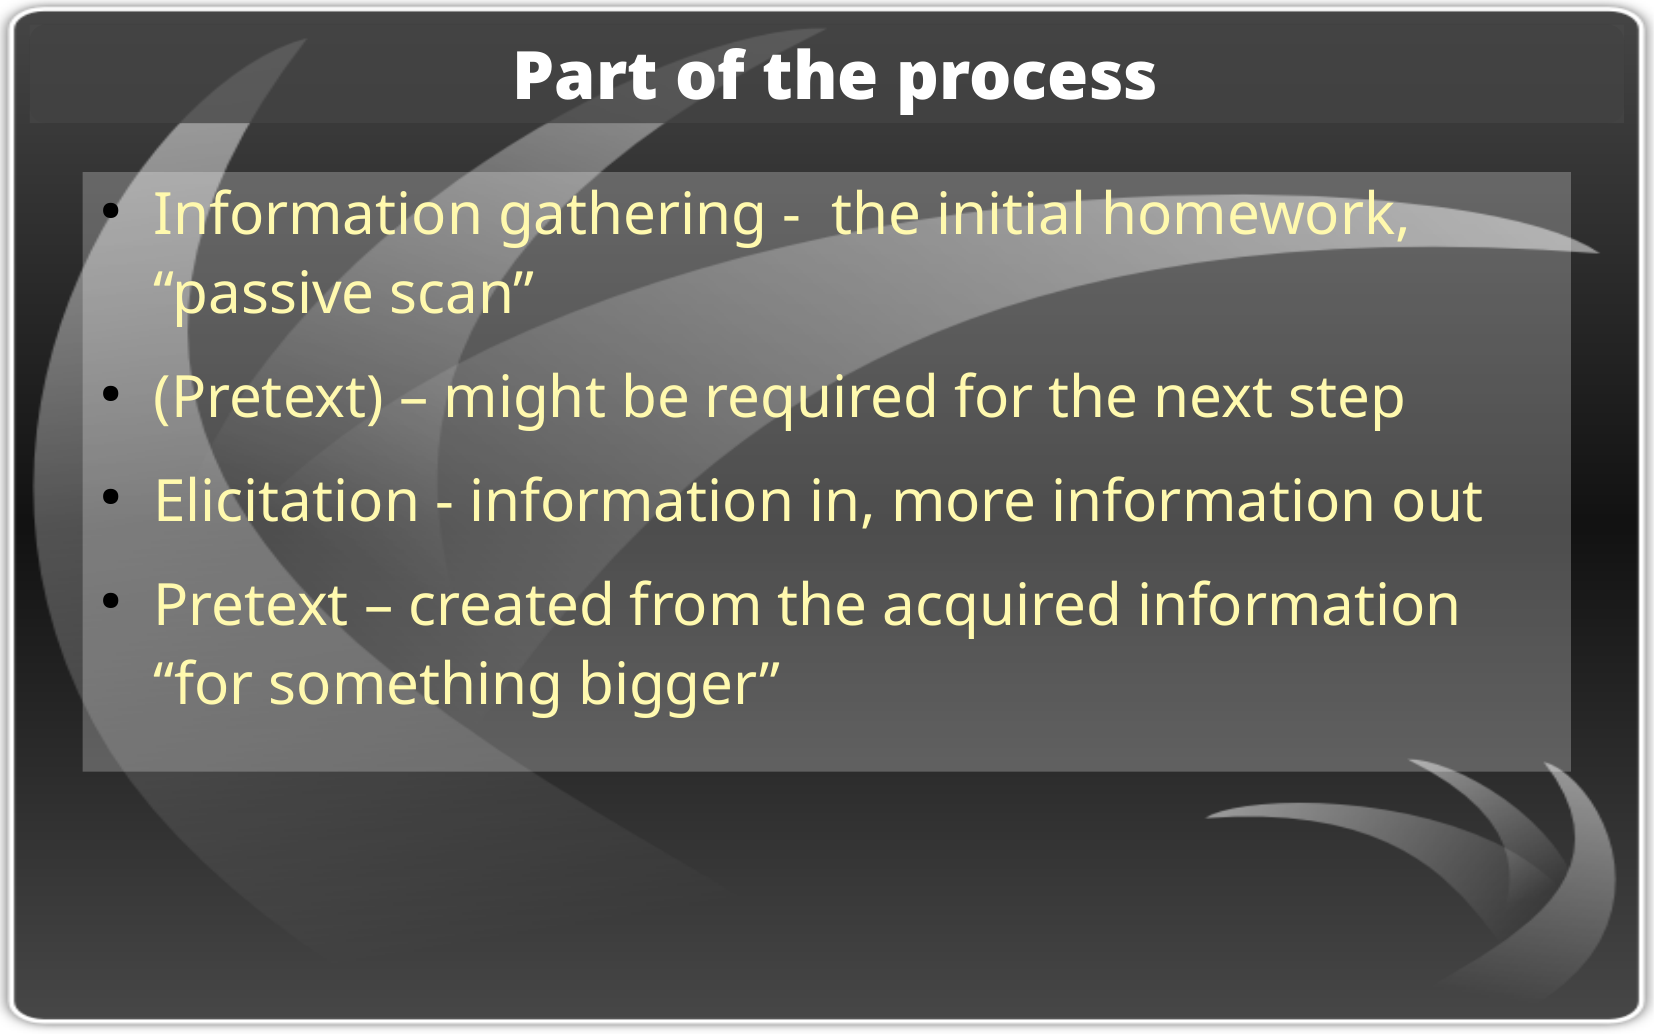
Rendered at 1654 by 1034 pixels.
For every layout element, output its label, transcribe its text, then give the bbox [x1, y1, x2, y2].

list Information gathering - the initial homework, “passive scan” (Pretext) – might be required for the next step Elicitation - information in, more information out Pretext – created from the acquired information “for something bigger” [82, 172, 1571, 772]
picture [0, 0, 1654, 1034]
title Part of the process [29, 24, 1625, 124]
